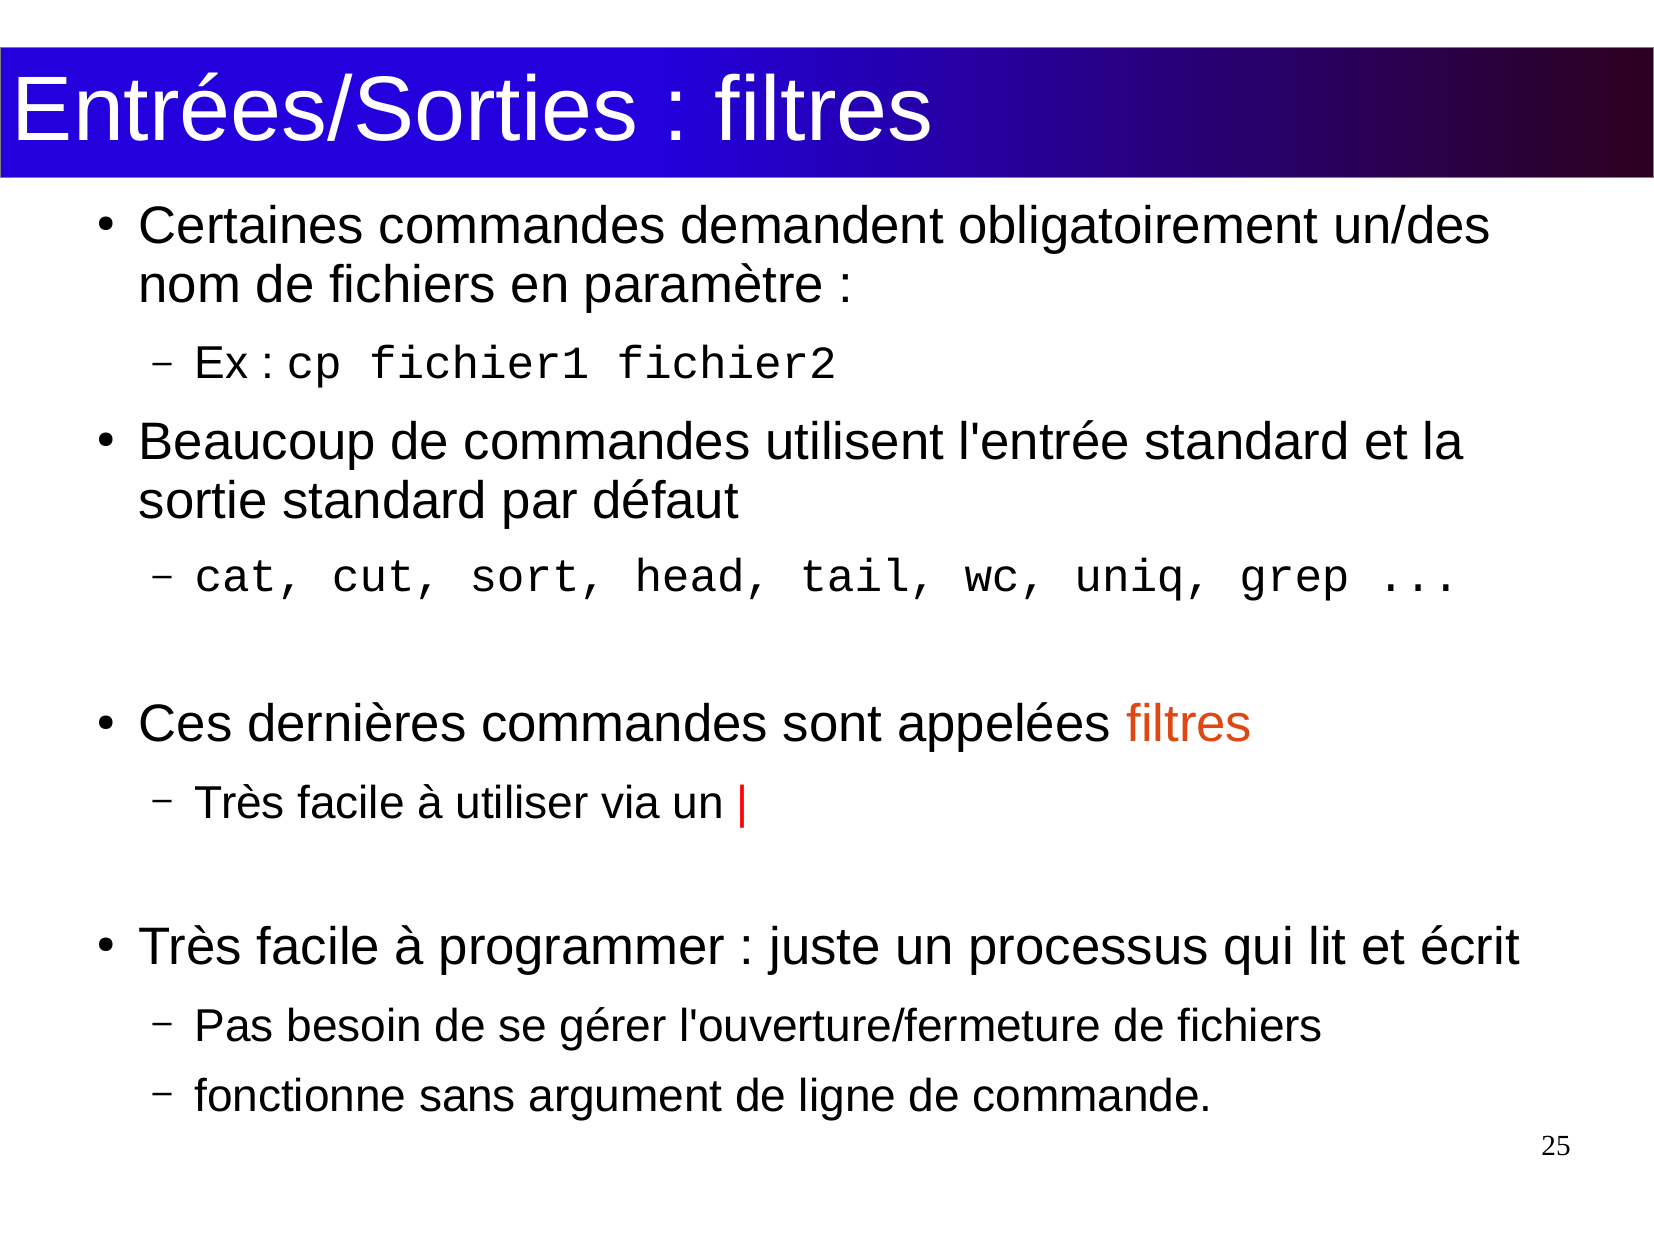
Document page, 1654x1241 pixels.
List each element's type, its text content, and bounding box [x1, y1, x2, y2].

list Certaines commandes demandent obligatoirement un/des nom de fichiers en paramètre : Ex : cp fichier1 fichier2 Beaucoup de commandes utilisent l'entrée standard et la sortie standard par défaut cat, cut, sort, head, tail, wc, uniq, grep ... Ces dernières commandes sont appelées filtres Très facile à utiliser via un | Très facile à programmer : juste un processus qui lit et écrit Pas besoin de se gérer l'ouverture/fermeture de fichiers fonctionne sans argument de ligne de commande. [82, 195, 1538, 1158]
title Entrées/Sorties : filtres [11, 5, 1642, 213]
